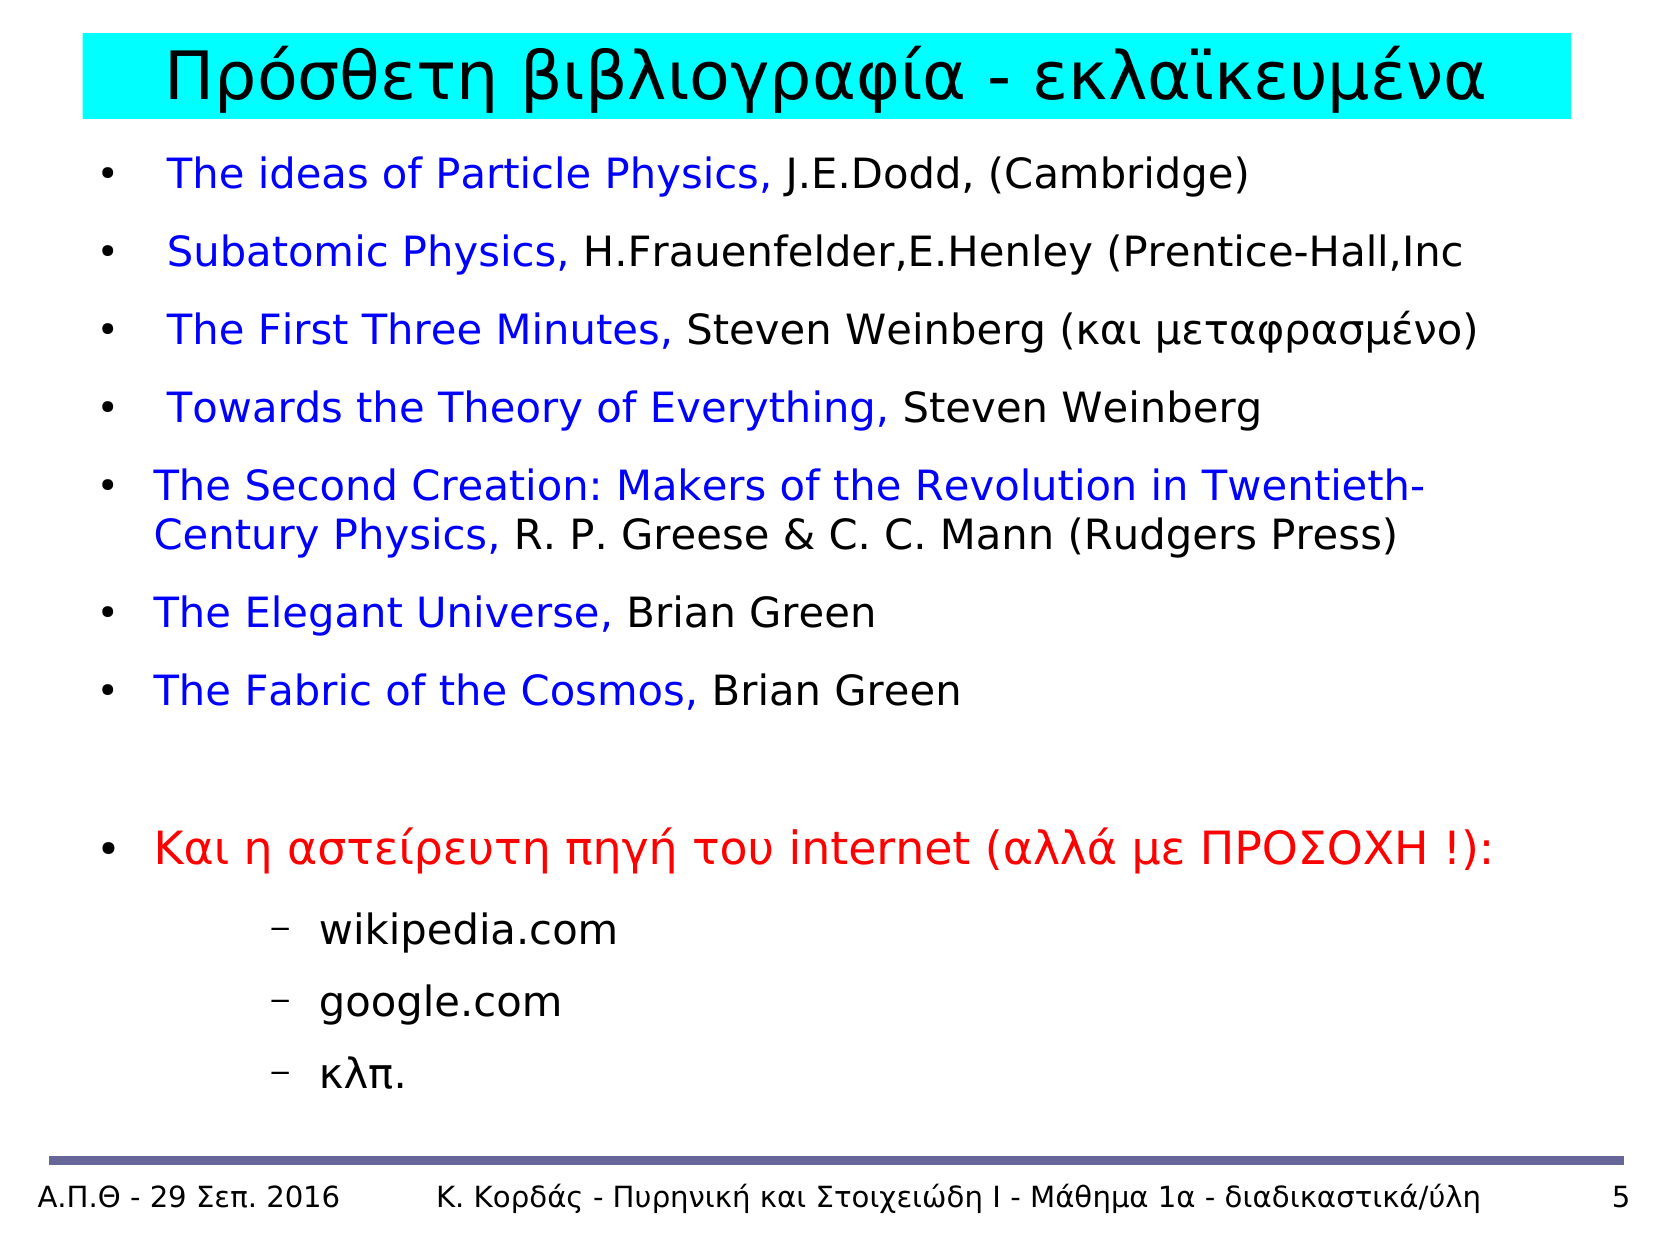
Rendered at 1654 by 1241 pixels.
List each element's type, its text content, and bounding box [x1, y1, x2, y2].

list The ideas of Particle Physics, J.E.Dodd, (Cambridge) Subatomic Physics, H.Frauenfelder,E.Henley (Prentice-Hall,Inc The First Three Minutes, Steven Weinberg (και μεταφρασμένο) Towards the Theory of Everything, Steven Weinberg The Second Creation: Makers of the Revolution in Twentieth-Century Physics, R. P. Greese & C. C. Mann (Rudgers Press) The Elegant Universe, Brian Green The Fabric of the Cosmos, Brian Green Και η αστείρευτη πηγή του internet (αλλά με ΠΡΟΣΟΧΗ !): wikipedia.com google.com κλπ. [82, 150, 1571, 1112]
title Πρόσθετη βιβλιογραφία - εκλαϊκευμένα [82, 33, 1571, 119]
